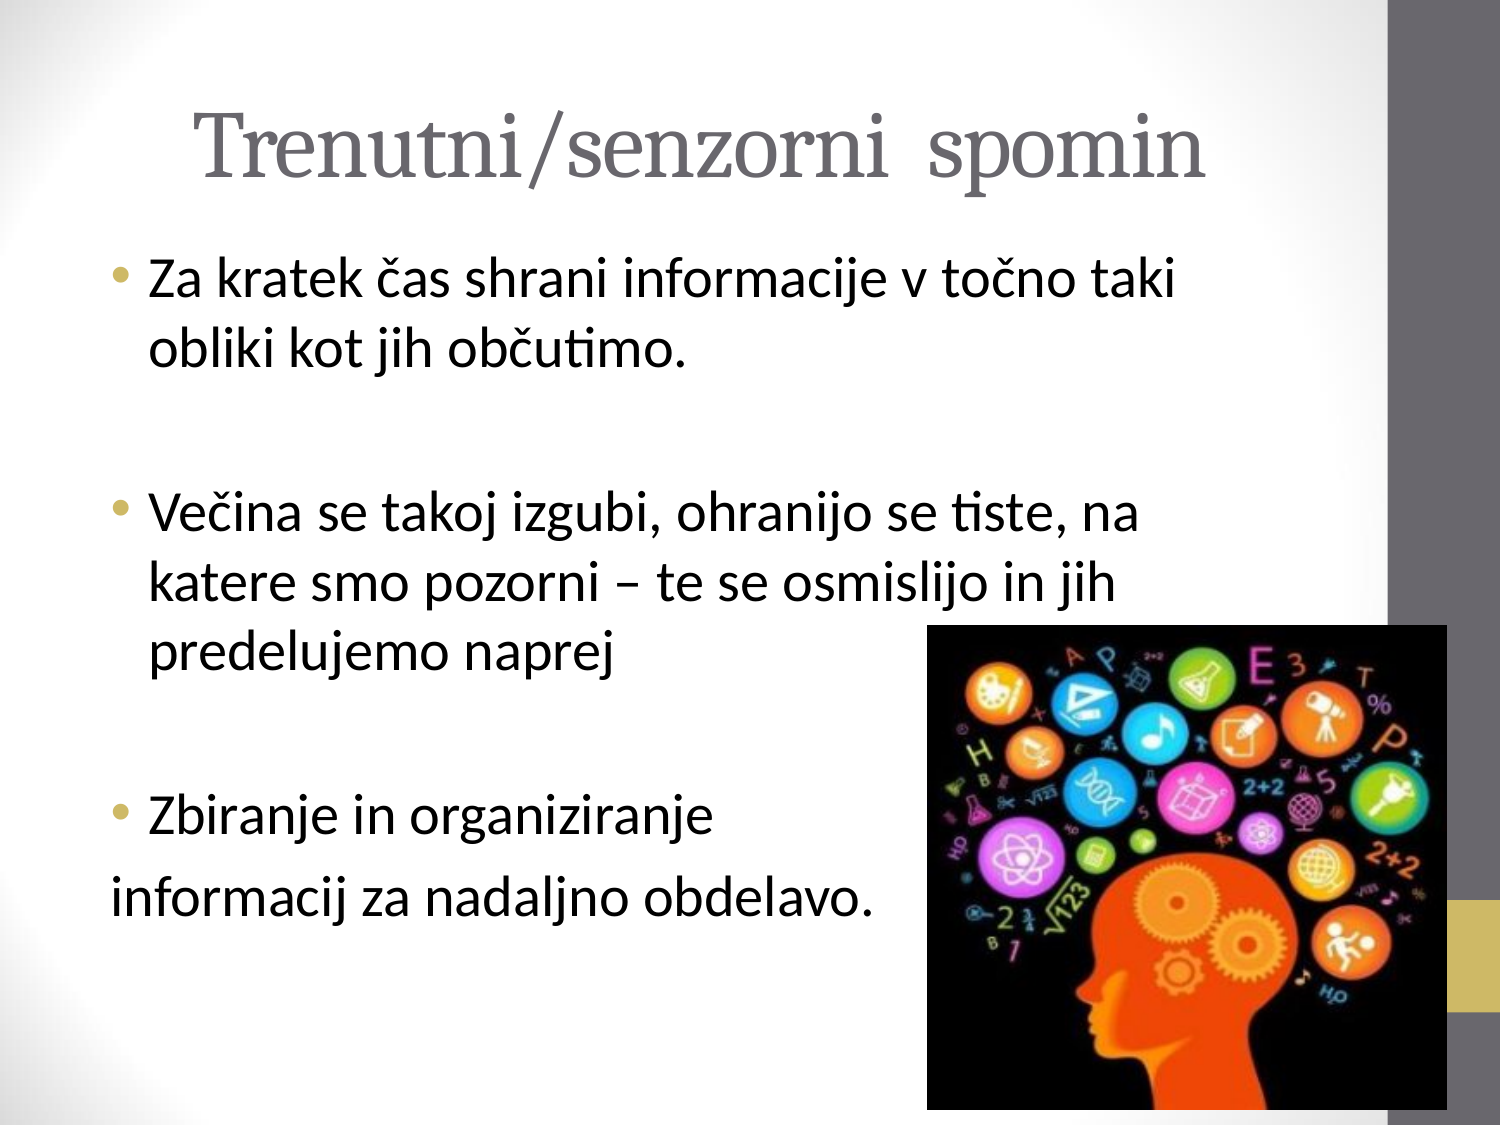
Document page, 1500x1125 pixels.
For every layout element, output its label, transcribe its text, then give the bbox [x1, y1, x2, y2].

list Za kratek čas shrani informacije v točno taki obliki kot jih občutimo. Večina se takoj izgubi, ohranijo se tiste, na katere smo pozorni – te se osmislijo in jih predelujemo naprej Zbiranje in organiziranje informacij za nadaljno obdelavo. [76, 231, 1248, 1015]
picture [0, 0, 1447, 1125]
title Trenutni/senzorni spomin [75, 45, 1325, 233]
